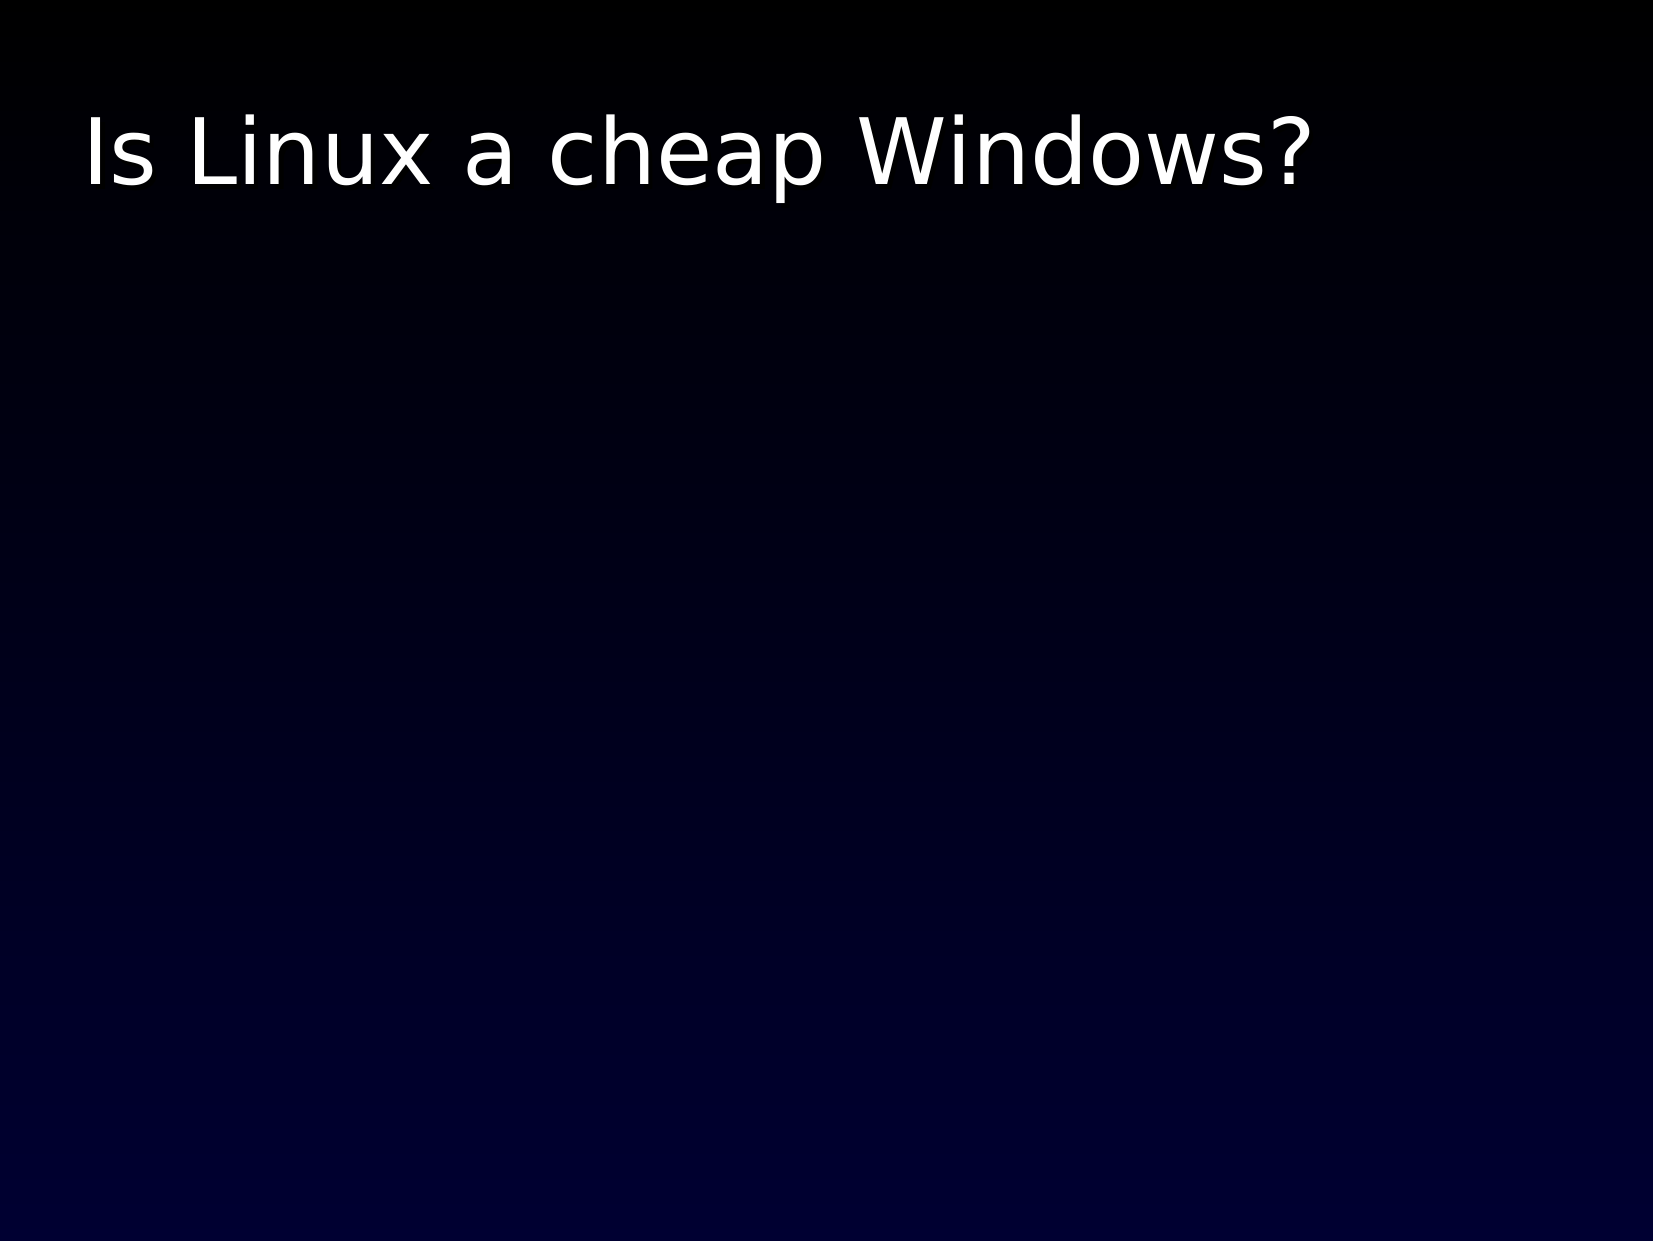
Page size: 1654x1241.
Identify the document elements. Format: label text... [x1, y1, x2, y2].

title Is Linux a cheap Windows? [82, 49, 1571, 257]
